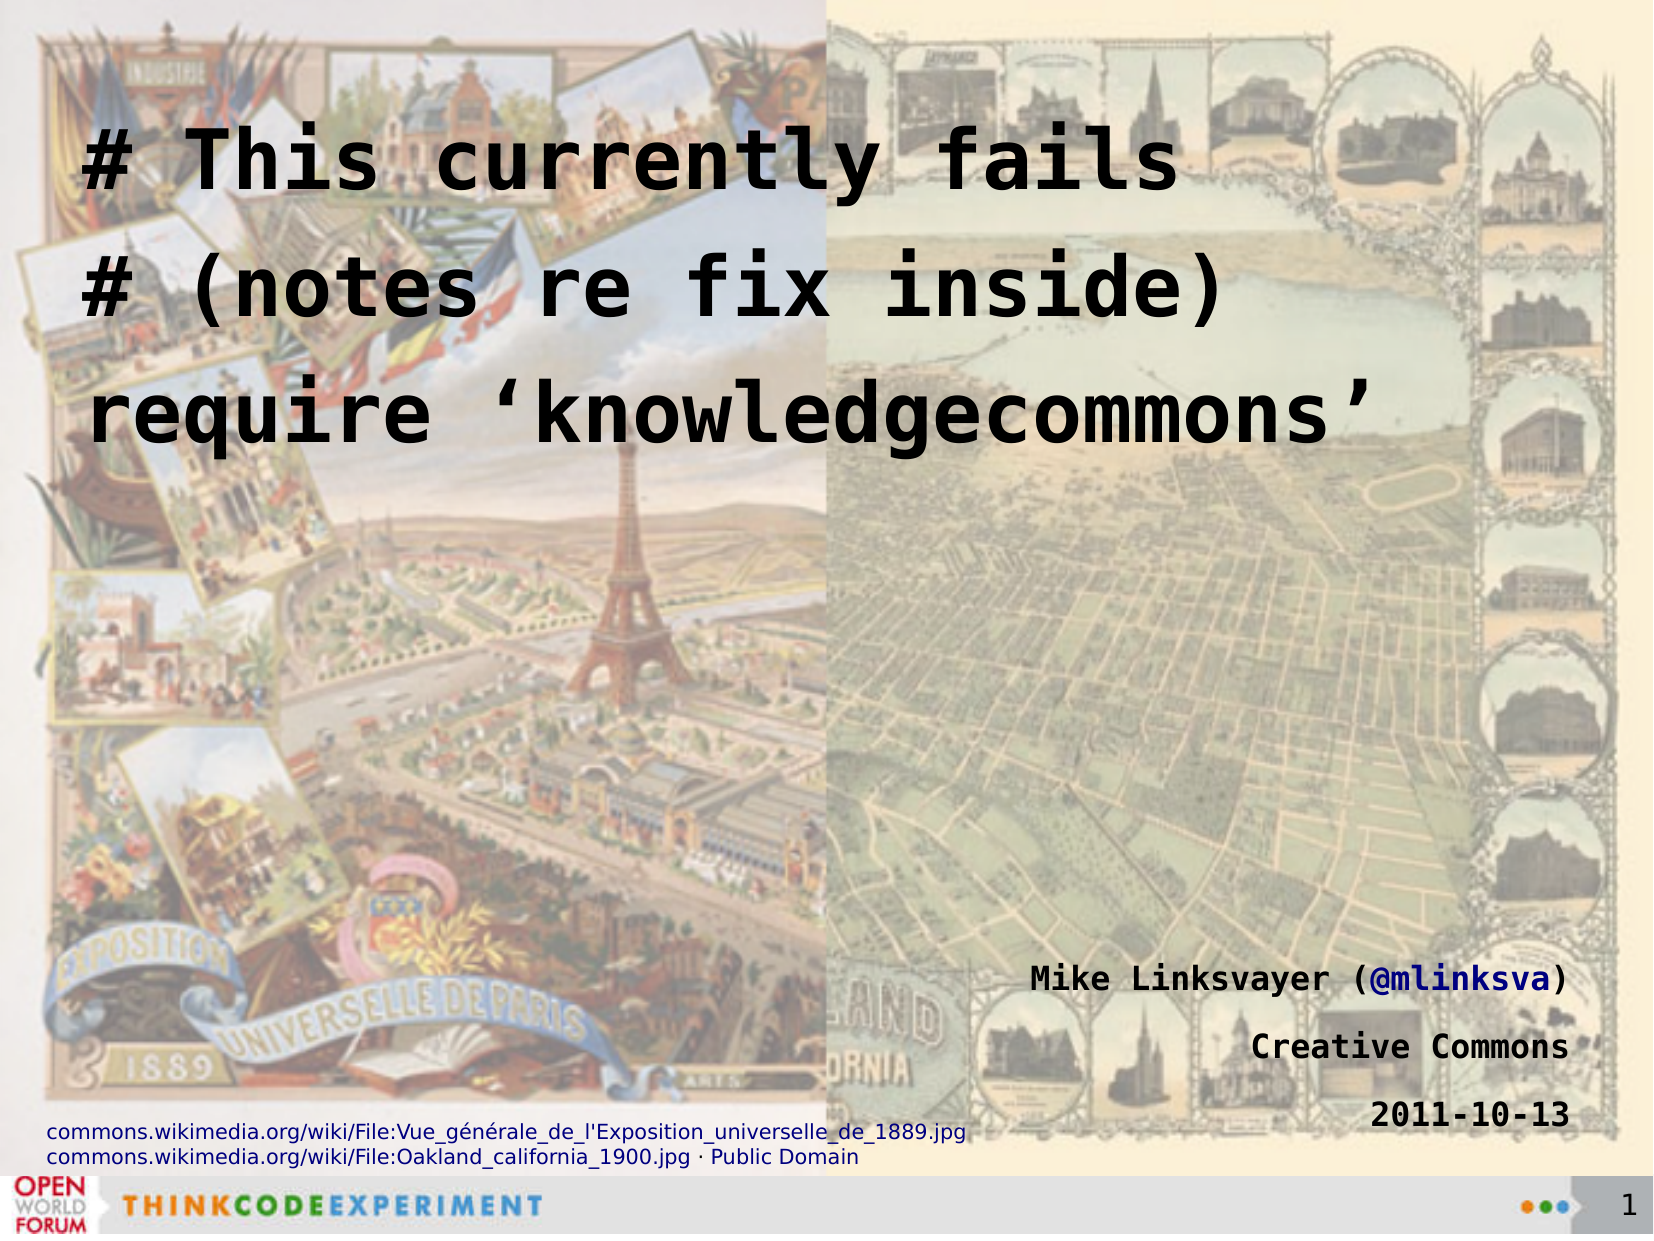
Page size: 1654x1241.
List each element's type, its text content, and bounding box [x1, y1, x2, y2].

picture [0, 0, 1654, 1234]
text_box commons.wikimedia.org/wiki/File:Vue_générale_de_l'Exposition_universelle_de_1889.jpg commons.wikimedia.org/wiki/File:Oakland_california_1900.jpg · Public Domain [31, 1113, 1619, 1187]
list # This currently fails # (notes re fix inside) require ‘knowledgecommons’ Mike Linksvayer (@mlinksva) Creative Commons 2011-10-13 [82, 112, 1571, 1113]
